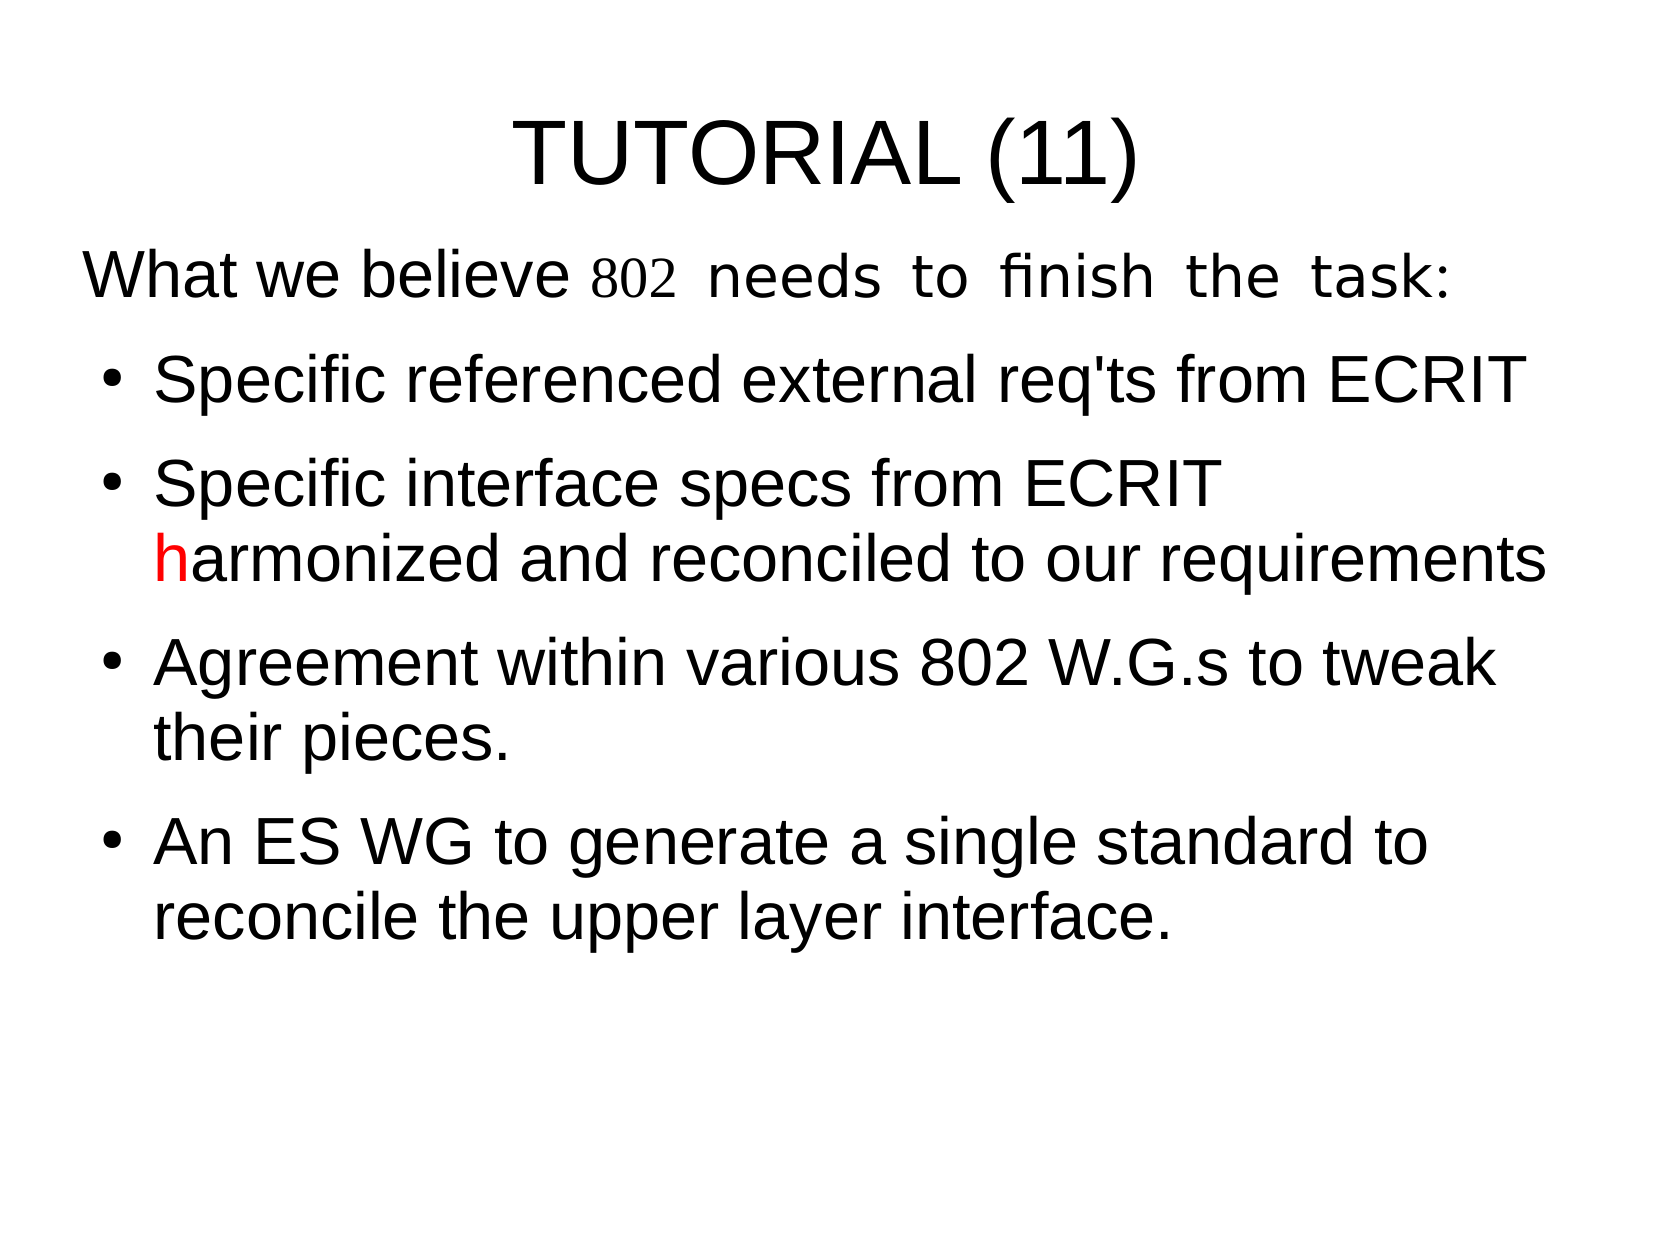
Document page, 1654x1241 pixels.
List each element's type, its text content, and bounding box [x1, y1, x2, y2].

list What we believe 802 needs to finish the task: Specific referenced external req'ts from ECRIT Specific interface specs from ECRIT harmonized and reconciled to our requirements Agreement within various 802 W.G.s to tweak their pieces. An ES WG to generate a single standard to reconcile the upper layer interface. [82, 237, 1571, 1041]
title TUTORIAL (11) [82, 56, 1571, 237]
